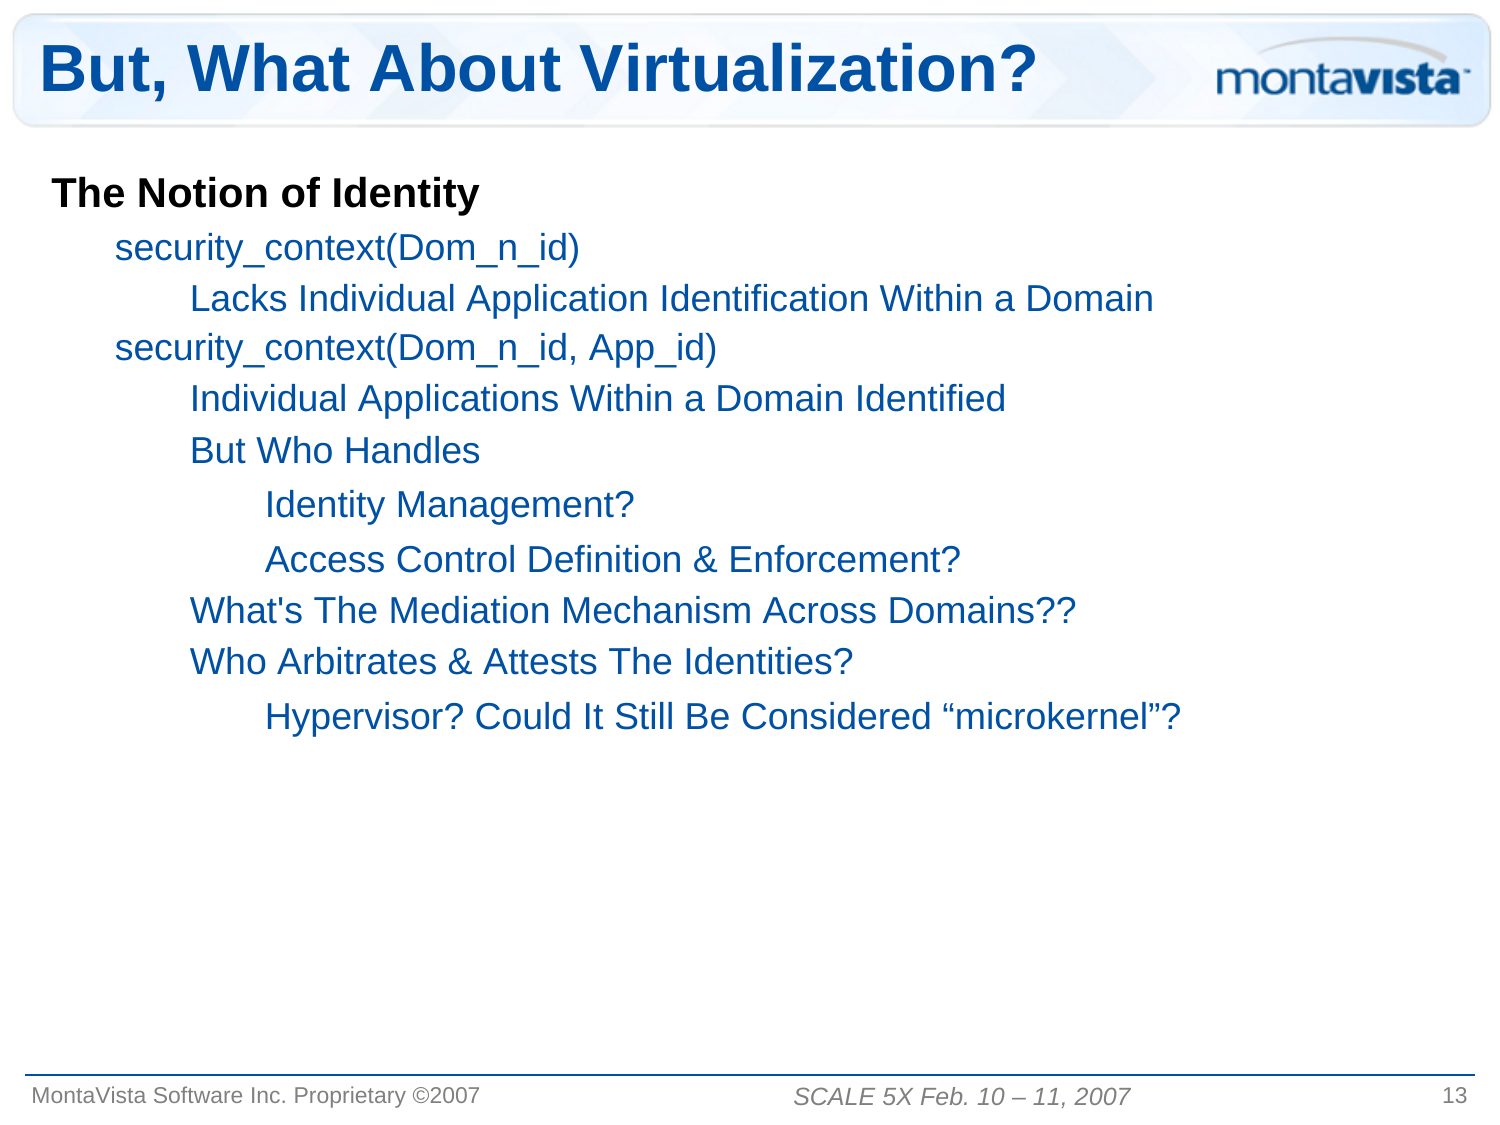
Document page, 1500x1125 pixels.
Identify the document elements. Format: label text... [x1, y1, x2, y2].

title But, What About Virtualization? [24, 12, 1200, 126]
list The Notion of Identity security_context(Dom_n_id) Lacks Individual Application Identification Within a Domain security_context(Dom_n_id, App_id) Individual Applications Within a Domain Identified But Who Handles Identity Management? Access Control Definition & Enforcement? What's The Mediation Mechanism Across Domains?? Who Arbitrates & Attests The Identities? Hypervisor? Could It Still Be Considered “microkernel”? [24, 162, 1476, 1038]
